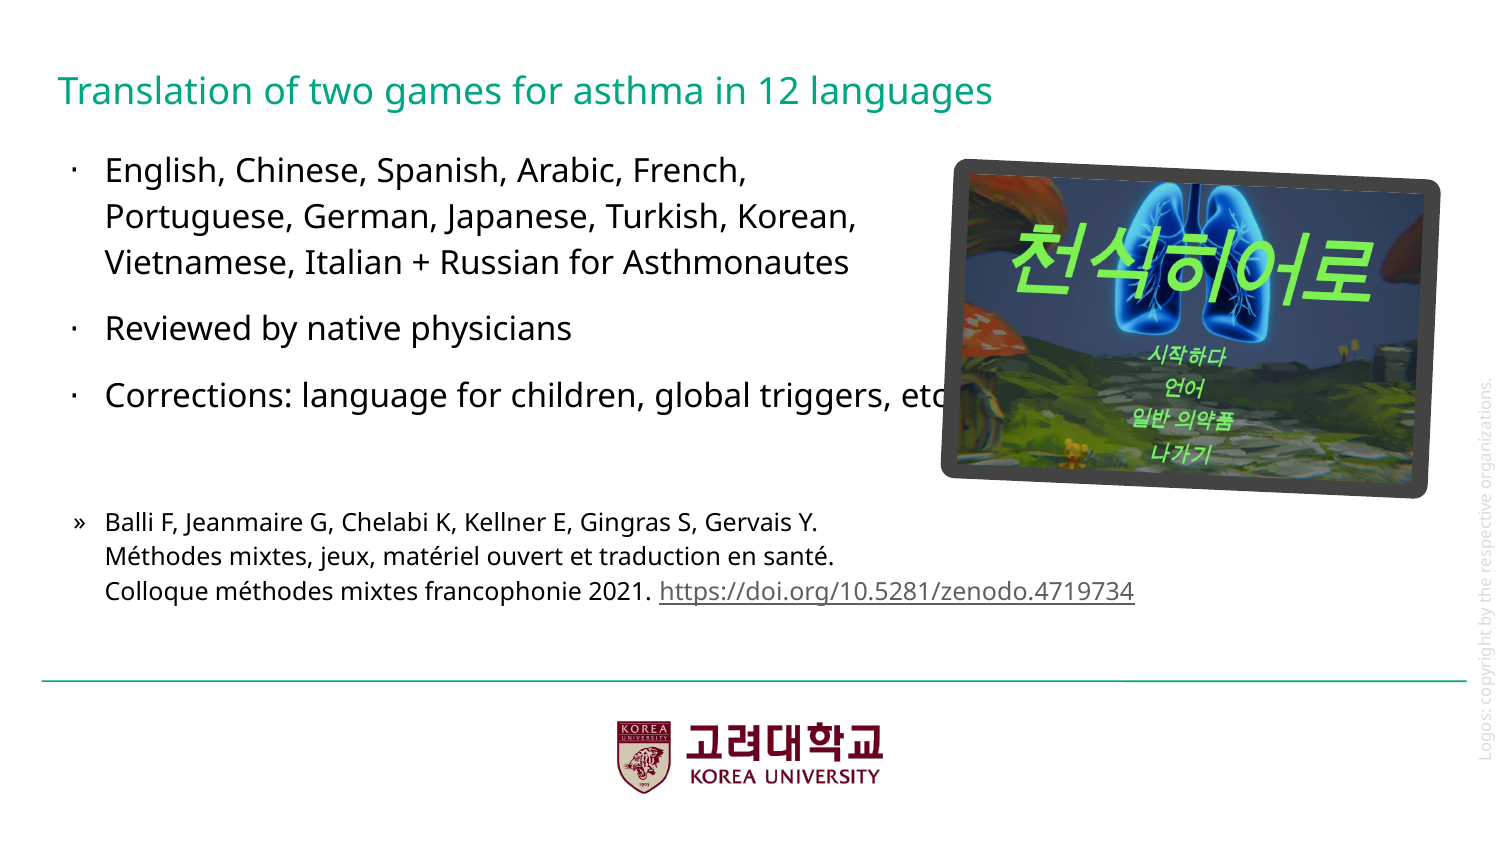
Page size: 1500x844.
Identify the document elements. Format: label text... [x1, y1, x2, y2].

picture [957, 173, 1425, 485]
text_box [940, 158, 1441, 499]
picture [617, 721, 883, 794]
text_box Logos: copyright by the respective organizations. [1462, 67, 1500, 777]
text_box Translation of two games for asthma in 12 languages English, Chinese, Spanish, Arabic, French, Portuguese, German, Japanese, Turkish, Korean, Vietnamese, Italian + Russian for Asthmonautes Reviewed by native physicians Corrections: language for children, global triggers, etc. Balli F, Jeanmaire G, Chelabi K, Kellner E, Gingras S, Gervais Y. Méthodes mixtes, jeux, matériel ouvert et traduction en santé. Colloque méthodes mixtes francophonie 2021. https://doi.org/10.5281/zenodo.4719734 [42, 47, 1467, 623]
